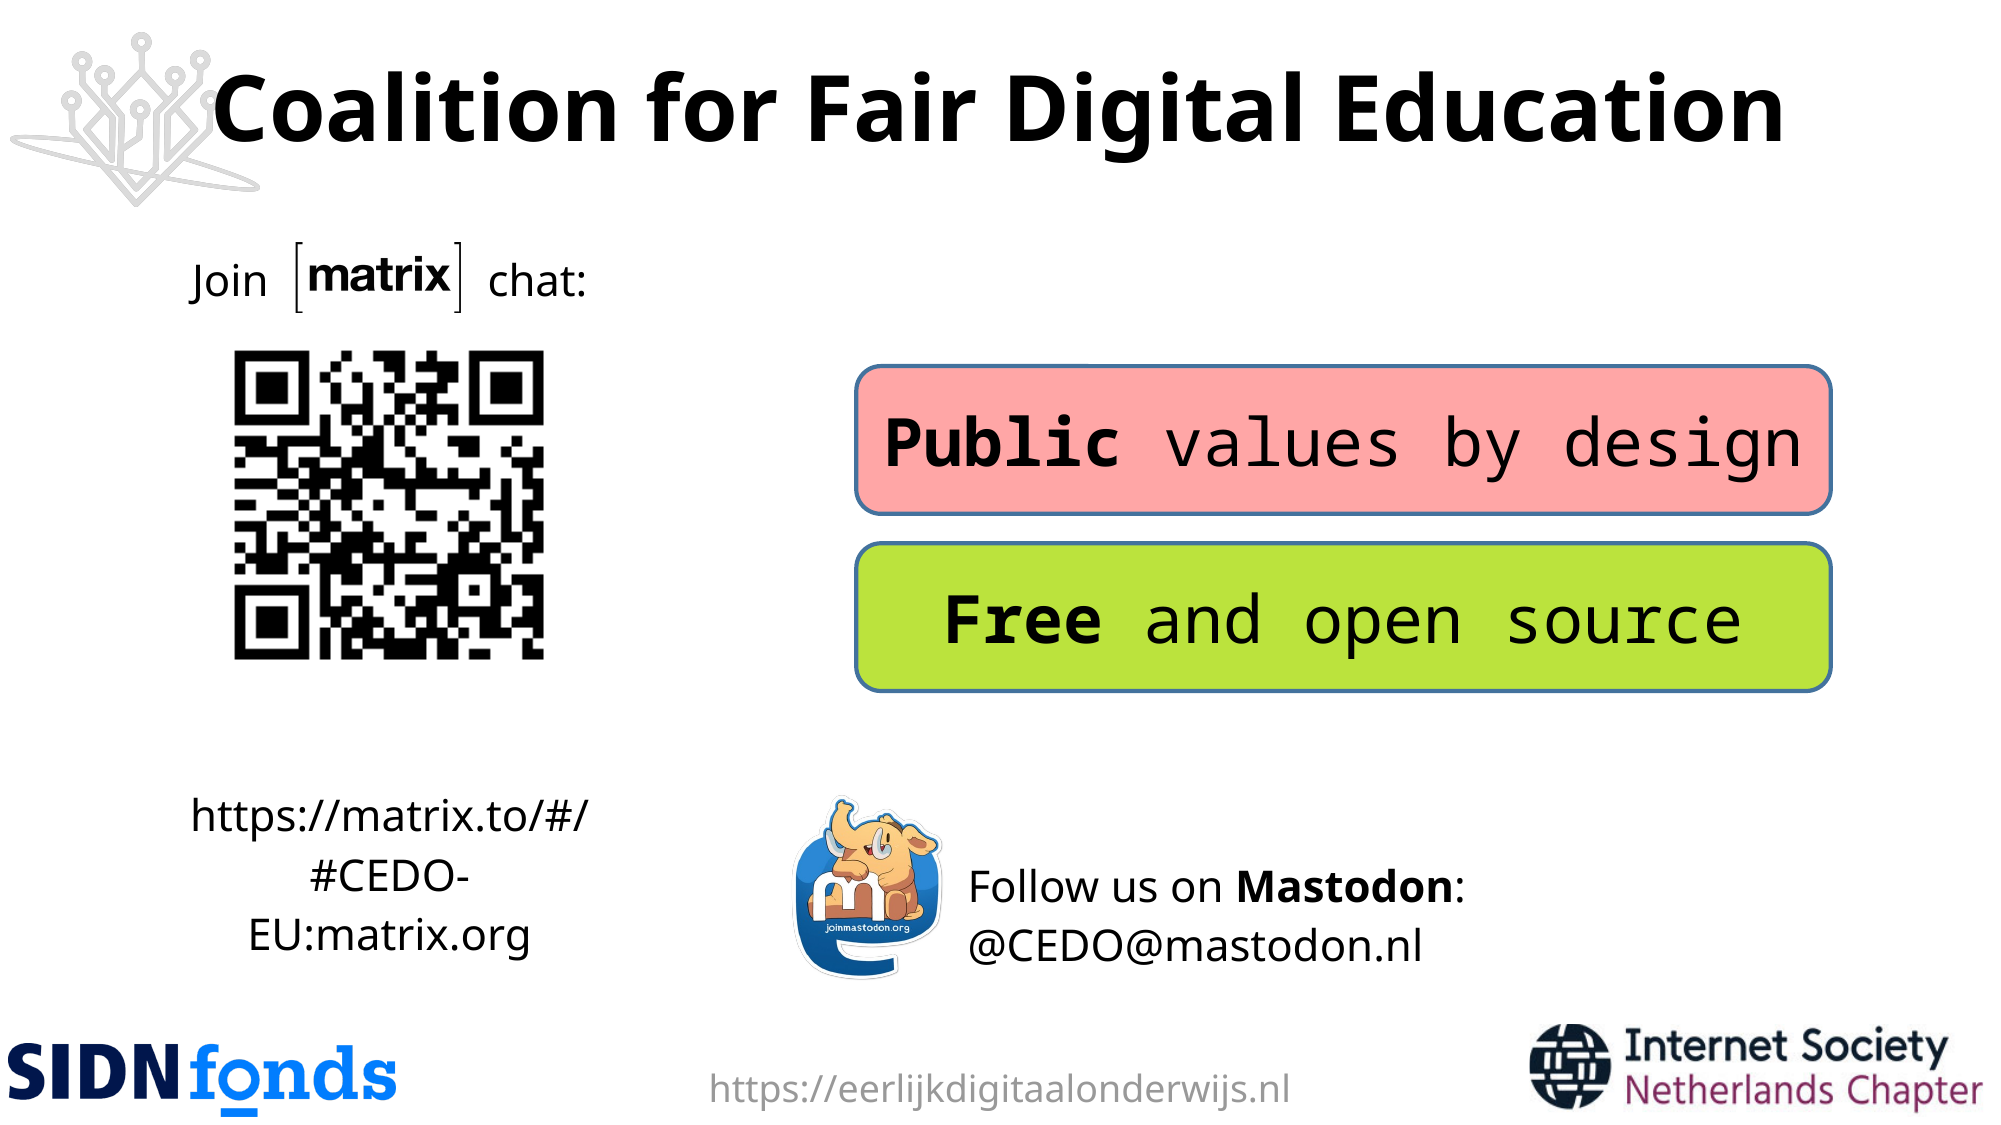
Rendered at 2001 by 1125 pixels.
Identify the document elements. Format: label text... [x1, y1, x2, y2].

text_box Free and open source [856, 543, 1831, 692]
text_box Public values by design [856, 366, 1831, 514]
text_box Follow us on Mastodon: @CEDO@mastodon.nl [952, 848, 1920, 922]
text_box Join chat: https://matrix.to/#/ #CEDO-EU:matrix.org [159, 241, 621, 887]
picture [1529, 1024, 1995, 1117]
title Coalition for Fair Digital Education [143, 4, 1857, 207]
picture [767, 793, 967, 981]
picture [8, 1043, 396, 1117]
